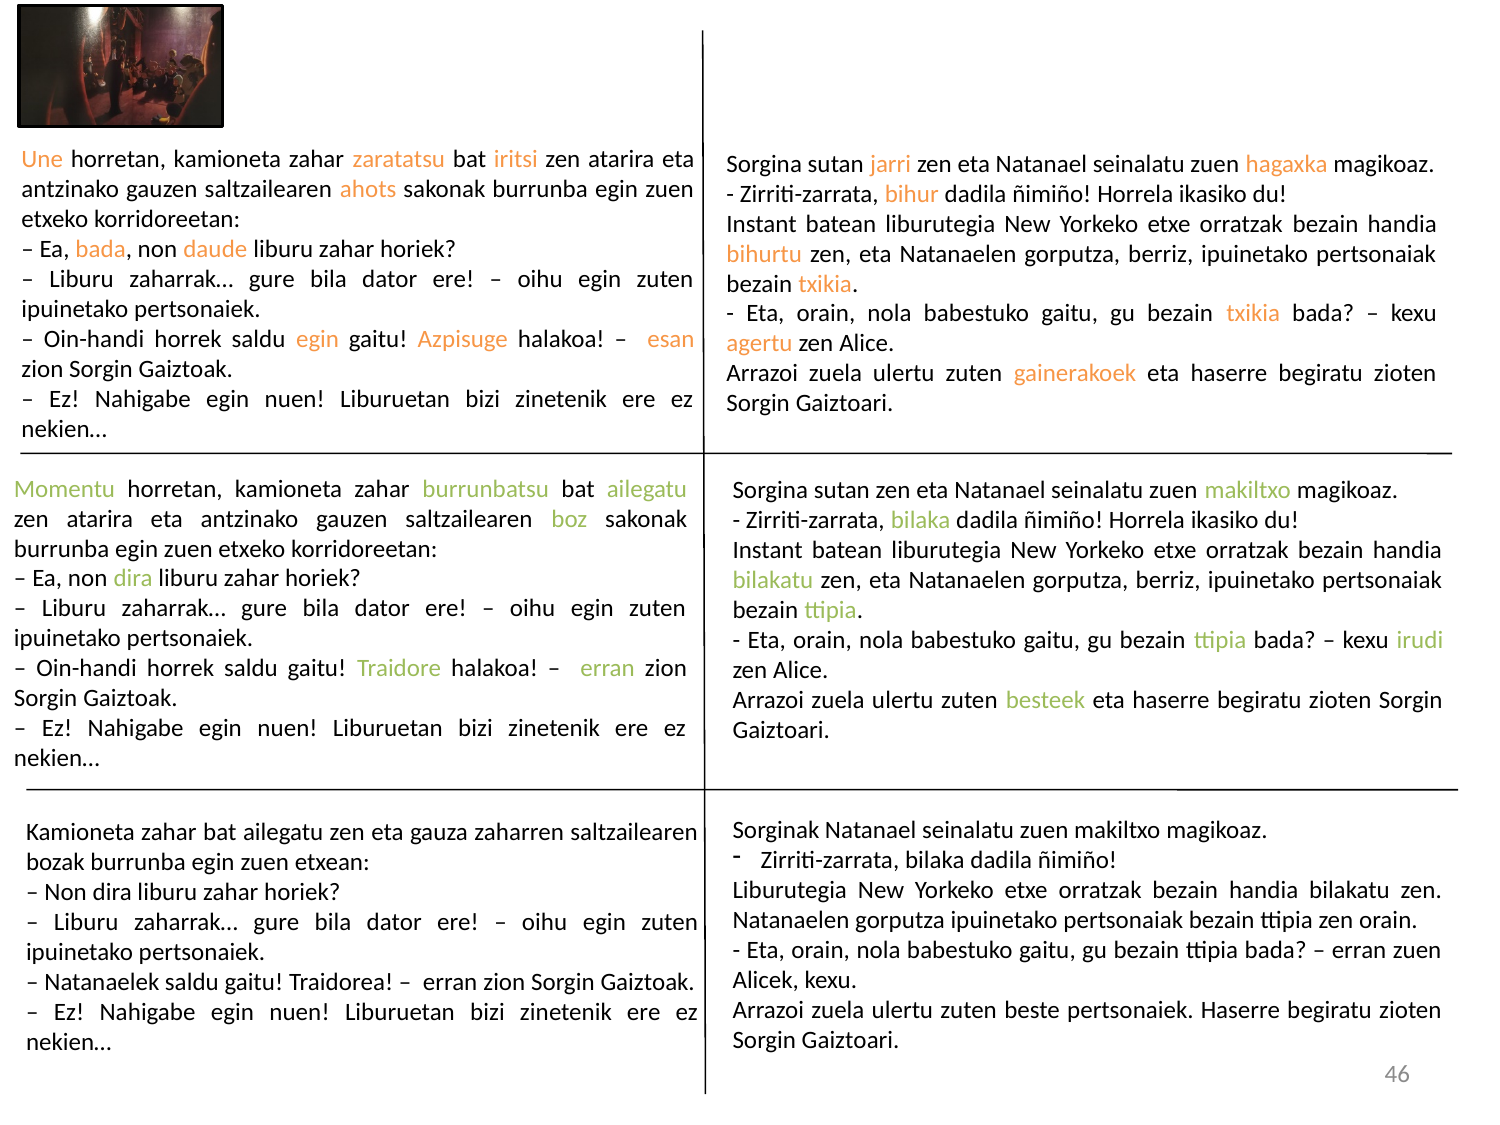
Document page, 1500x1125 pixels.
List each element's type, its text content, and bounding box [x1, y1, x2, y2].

text_box Une horretan, kamioneta zahar zaratatsu bat iritsi zen atarira eta antzinako gauzen saltzailearen ahots sakonak burrunba egin zuen etxeko korridoreetan: – Ea, bada, non daude liburu zahar horiek? – Liburu zaharrak… gure bila dator ere! – oihu egin zuten ipuinetako pertsonaiek. – Oin-handi horrek saldu egin gaitu! Azpisuge halakoa! – esan zion Sorgin Gaiztoak. – Ez! Nahigabe egin nuen! Liburuetan bizi zinetenik ere ez nekien… [6, 135, 710, 450]
text_box Kamioneta zahar bat ailegatu zen eta gauza zaharren saltzailearen bozak burrunba egin zuen etxean: – Non dira liburu zahar horiek? – Liburu zaharrak… gure bila dator ere! – oihu egin zuten ipuinetako pertsonaiek. – Natanaelek saldu gaitu! Traidorea! – erran zion Sorgin Gaiztoak. – Ez! Nahigabe egin nuen! Liburuetan bizi zinetenik ere ez nekien… [11, 808, 715, 1063]
text_box Sorginak Natanael seinalatu zuen makiltxo magikoaz. Zirriti-zarrata, bilaka dadila ñimiño! Liburutegia New Yorkeko etxe orratzak bezain handia bilakatu zen. Natanaelen gorputza ipuinetako pertsonaiak bezain ttipia zen orain. - Eta, orain, nola babestuko gaitu, gu bezain ttipia bada? – erran zuen Alicek, kexu. Arrazoi zuela ulertu zuten beste pertsonaiek. Haserre begiratu zioten Sorgin Gaiztoari. [717, 806, 1459, 1061]
text_box Sorgina sutan zen eta Natanael seinalatu zuen makiltxo magikoaz. - Zirriti-zarrata, bilaka dadila ñimiño! Horrela ikasiko du! Instant batean liburutegia New Yorkeko etxe orratzak bezain handia bilakatu zen, eta Natanaelen gorputza, berriz, ipuinetako pertsonaiak bezain ttipia. - Eta, orain, nola babestuko gaitu, gu bezain ttipia bada? – kexu irudi zen Alice. Arrazoi zuela ulertu zuten besteek eta haserre begiratu zioten Sorgin Gaiztoari. [717, 466, 1459, 751]
text_box Momentu horretan, kamioneta zahar burrunbatsu bat ailegatu zen atarira eta antzinako gauzen saltzailearen boz sakonak burrunba egin zuen etxeko korridoreetan: – Ea, non dira liburu zahar horiek? – Liburu zaharrak… gure bila dator ere! – oihu egin zuten ipuinetako pertsonaiek. – Oin-handi horrek saldu gaitu! Traidore halakoa! – erran zion Sorgin Gaiztoak. – Ez! Nahigabe egin nuen! Liburuetan bizi zinetenik ere ez nekien… [0, 464, 702, 779]
slide_number <numéro> [1074, 1061, 1425, 1103]
text_box Sorgina sutan jarri zen eta Natanael seinalatu zuen hagaxka magikoaz. - Zirriti-zarrata, bihur dadila ñimiño! Horrela ikasiko du! Instant batean liburutegia New Yorkeko etxe orratzak bezain handia bihurtu zen, eta Natanaelen gorputza, berriz, ipuinetako pertsonaiak bezain txikia. - Eta, orain, nola babestuko gaitu, gu bezain txikia bada? – kexu agertu zen Alice. Arrazoi zuela ulertu zuten gainerakoek eta haserre begiratu zioten Sorgin Gaiztoari. [711, 139, 1452, 425]
picture [20, 6, 222, 125]
